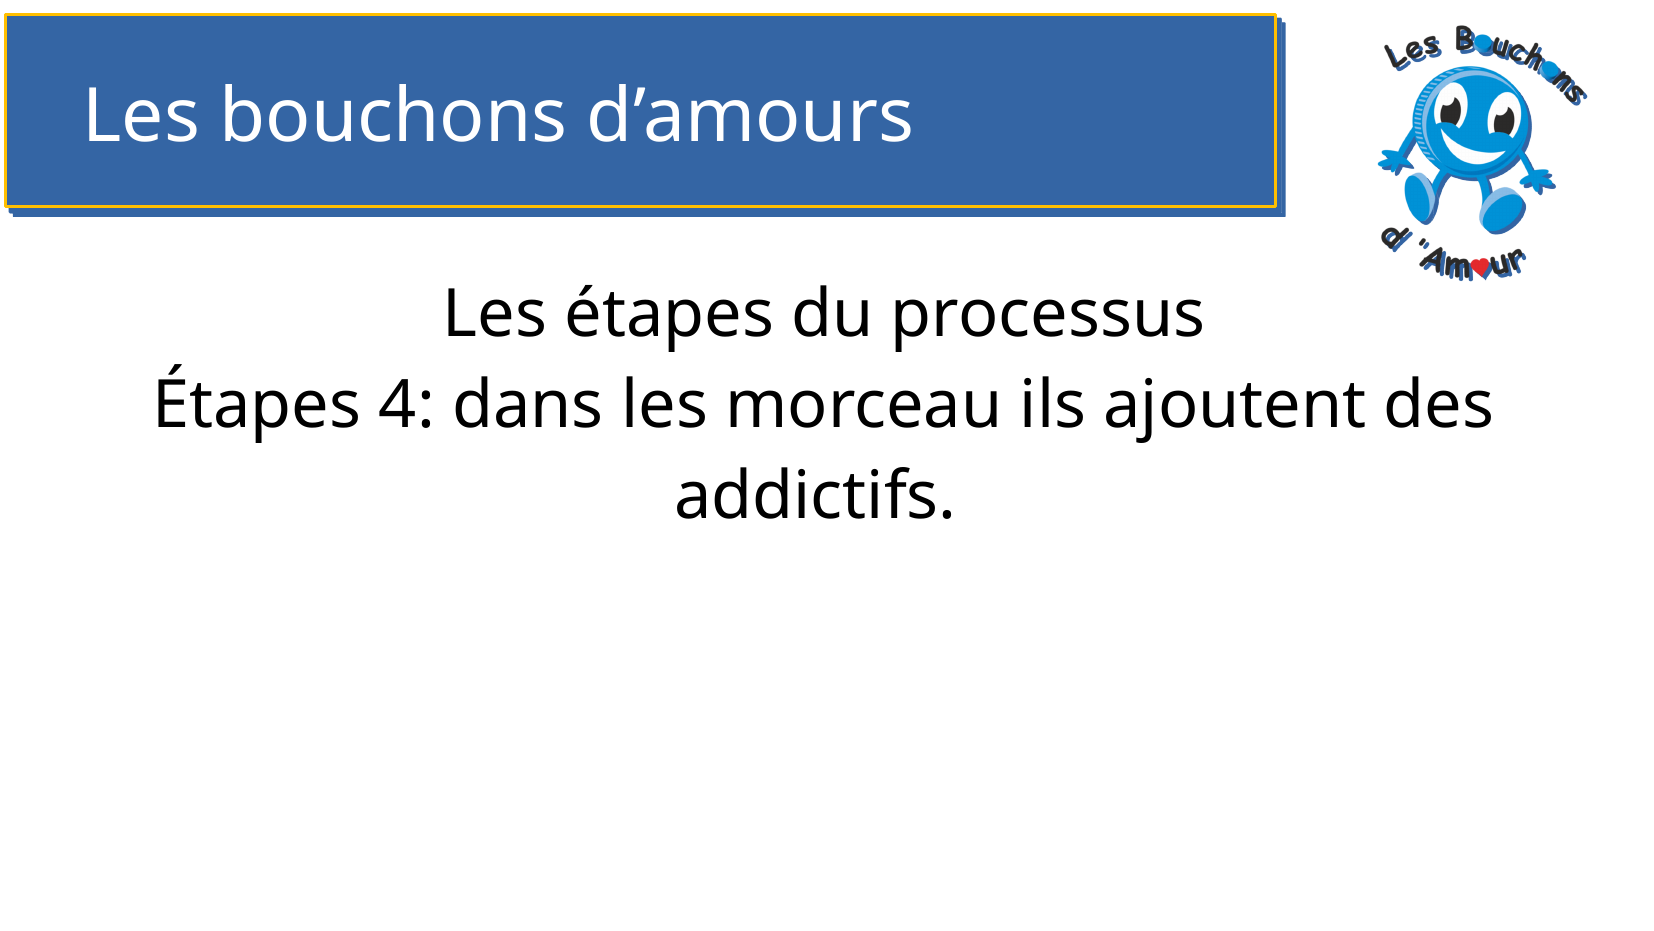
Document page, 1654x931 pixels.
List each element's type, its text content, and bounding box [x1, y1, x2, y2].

title Les bouchons d’amours [82, 35, 1235, 189]
picture [1342, 9, 1595, 296]
subtitle Les étapes du processus Étapes 4: dans les morceau ils ajoutent des addictifs. [86, 265, 1563, 827]
